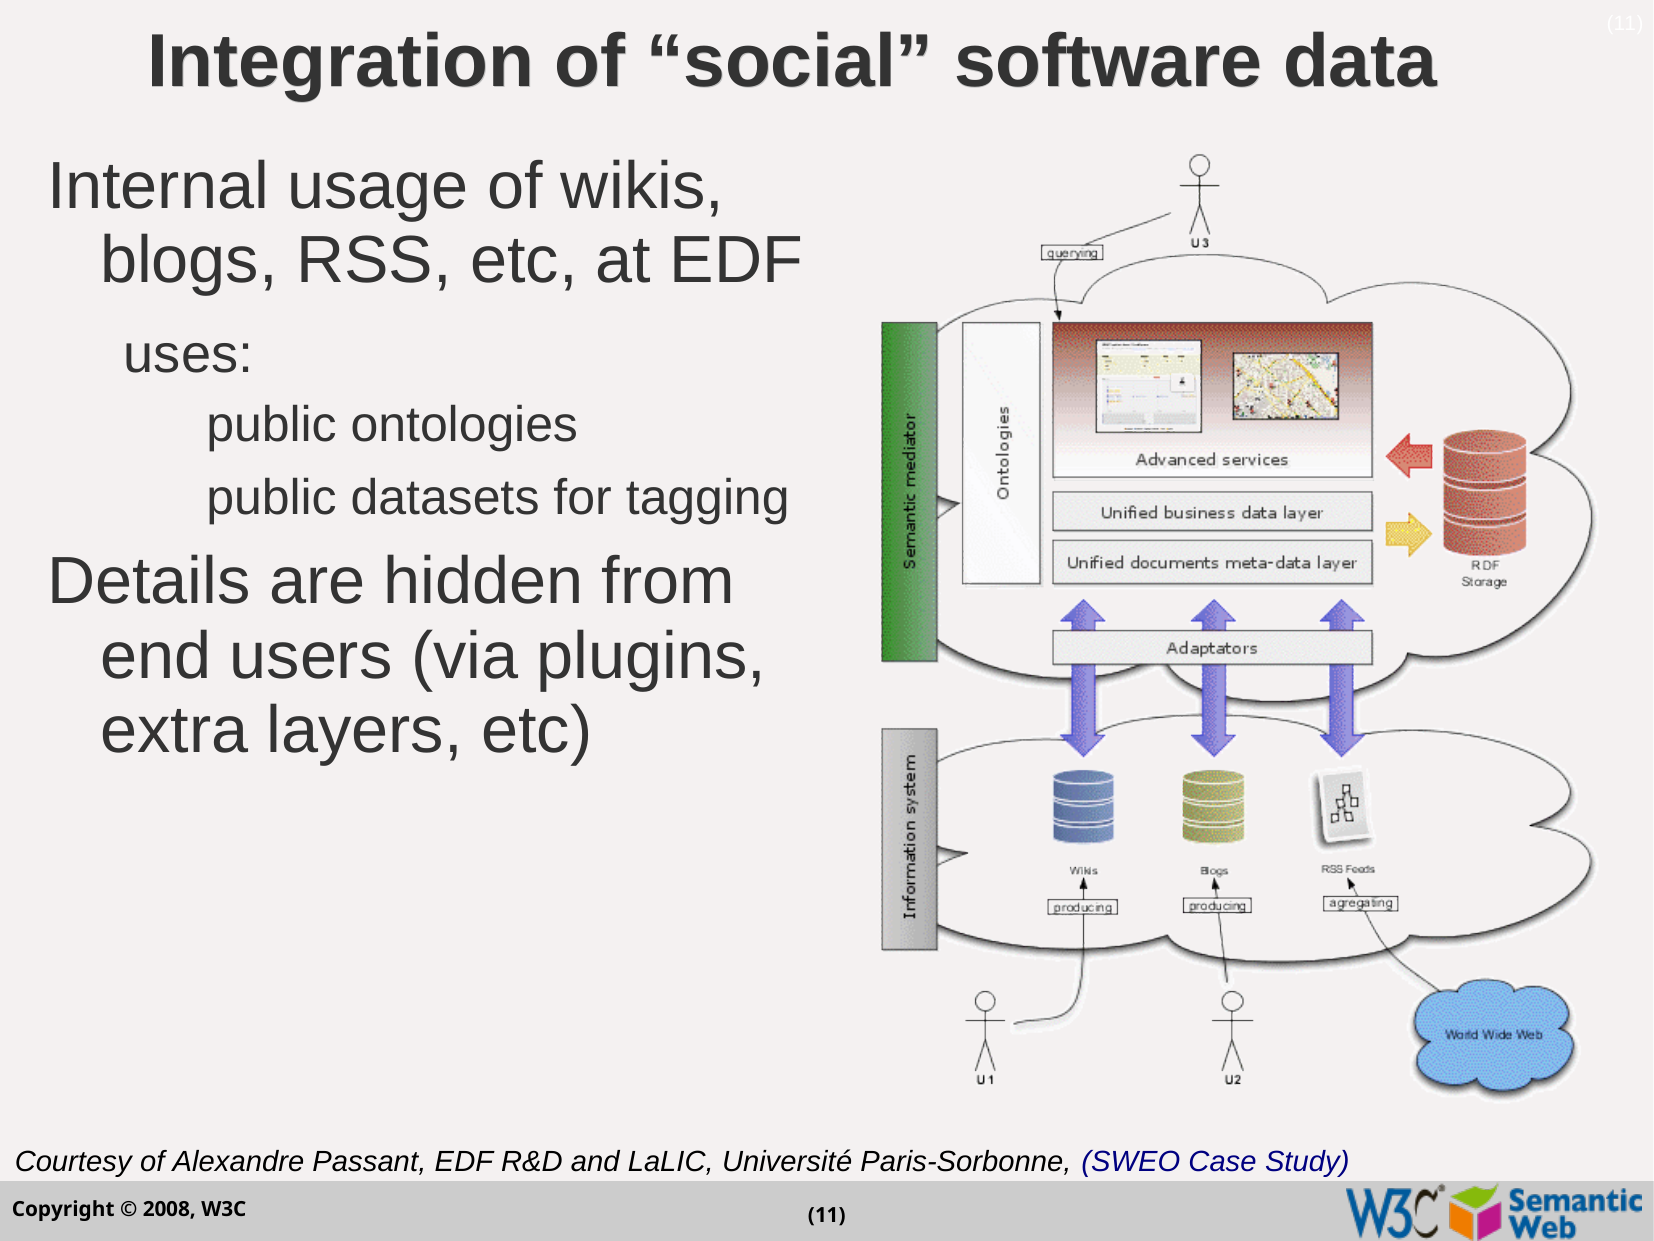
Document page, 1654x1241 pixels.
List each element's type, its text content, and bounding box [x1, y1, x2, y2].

picture [1346, 1181, 1642, 1241]
list Internal usage of wikis, blogs, RSS, etc, at EDF uses: public ontologies public datasets for tagging Details are hidden from end users (via plugins, extra layers, etc) [29, 147, 827, 1119]
picture [838, 135, 1644, 1120]
text_box Courtesy of Alexandre Passant, EDF R&D and LaLIC, Université Paris-Sorbonne, (SWEO Case Study) [0, 1139, 1532, 1188]
title Integration of “social” software data [93, 7, 1493, 111]
